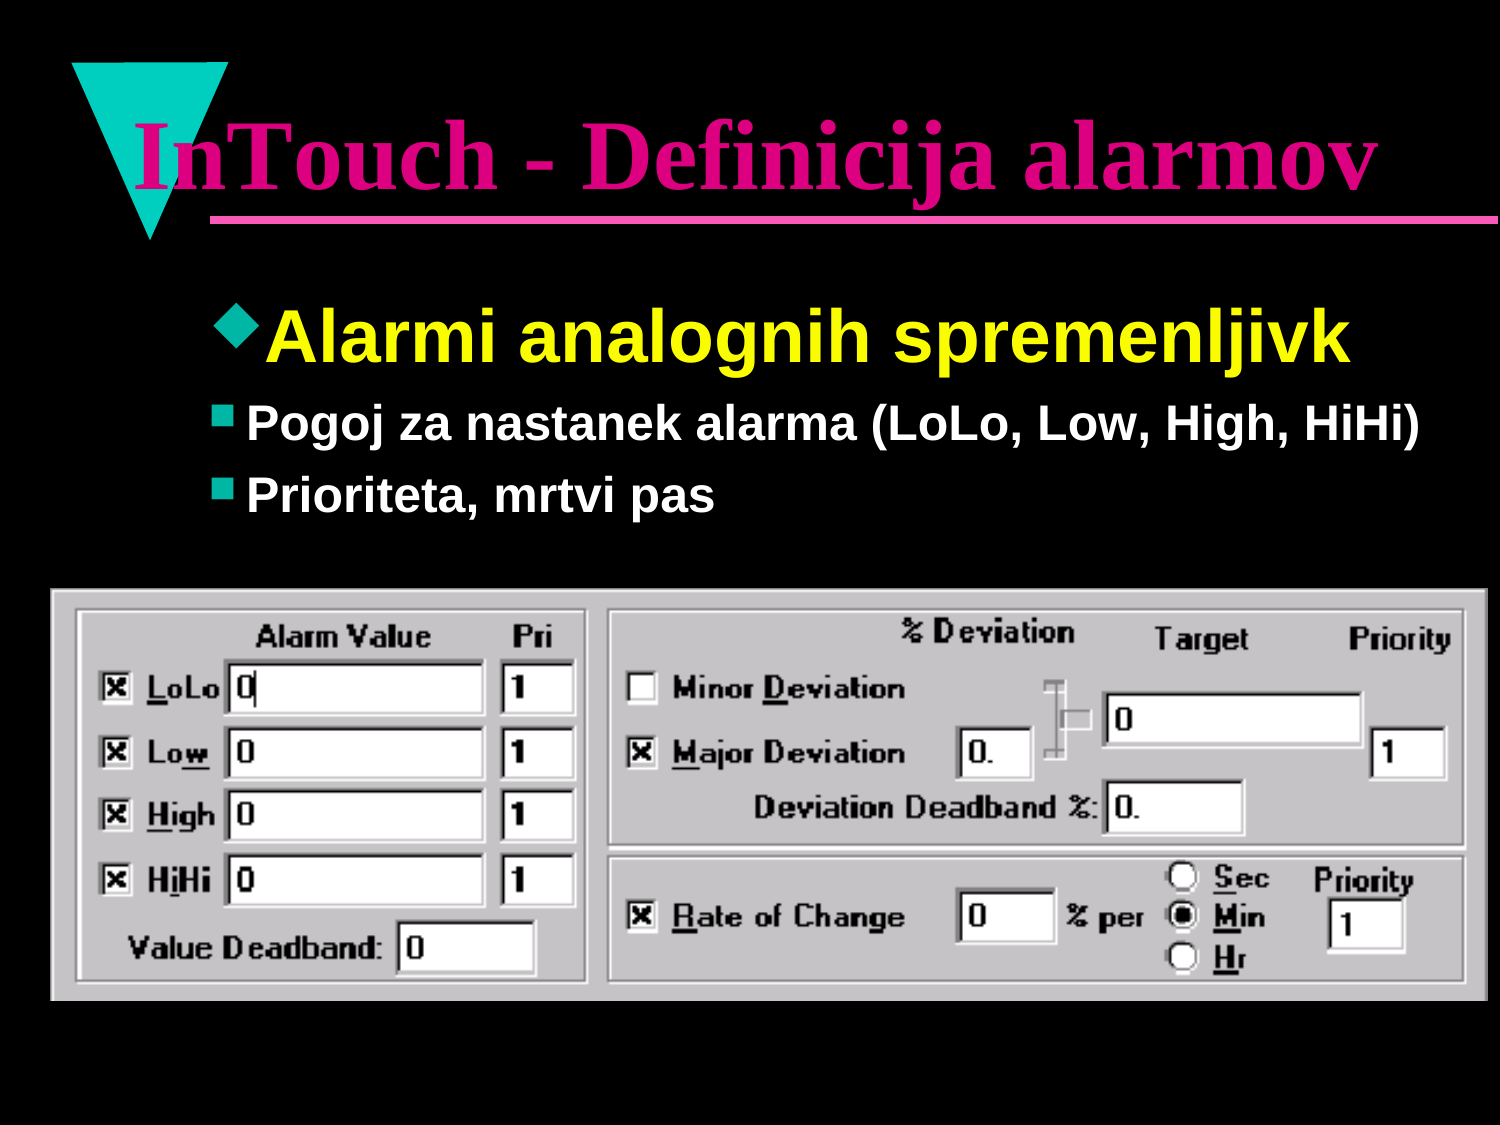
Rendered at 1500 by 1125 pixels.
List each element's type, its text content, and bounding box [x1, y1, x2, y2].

picture [50, 588, 1488, 1001]
title InTouch - Definicija alarmov [117, 63, 1426, 251]
list Alarmi analognih spremenljivk Pogoj za nastanek alarma (LoLo, Low, High, HiHi) Prioriteta, mrtvi pas [118, 289, 1498, 965]
